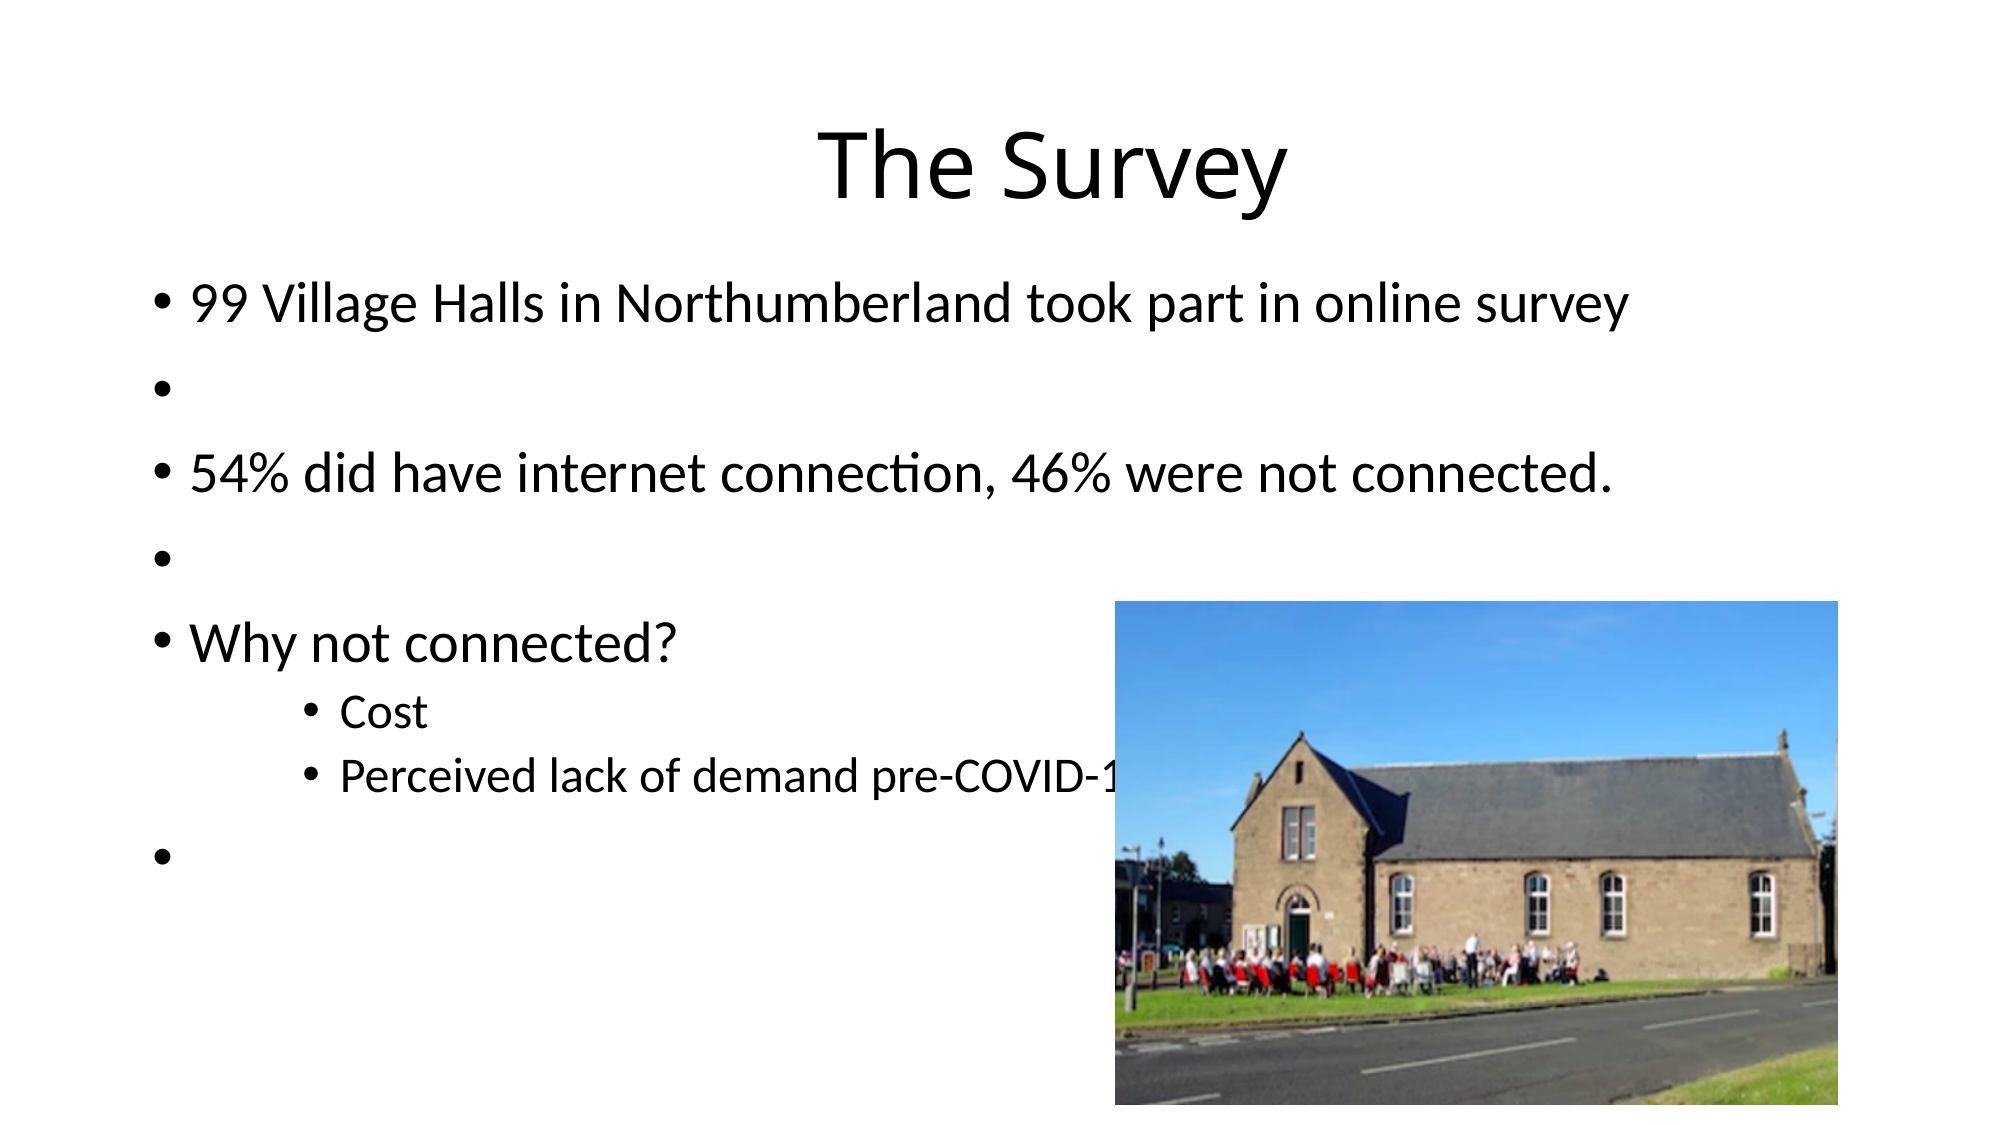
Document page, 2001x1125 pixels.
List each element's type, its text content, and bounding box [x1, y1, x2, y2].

title The Survey [137, 59, 1863, 265]
list 99 Village Halls in Northumberland took part in online survey 54% did have internet connection, 46% were not connected. Why not connected? Cost Perceived lack of demand pre-COVID-19 [137, 265, 1863, 841]
picture [1115, 601, 1838, 1105]
